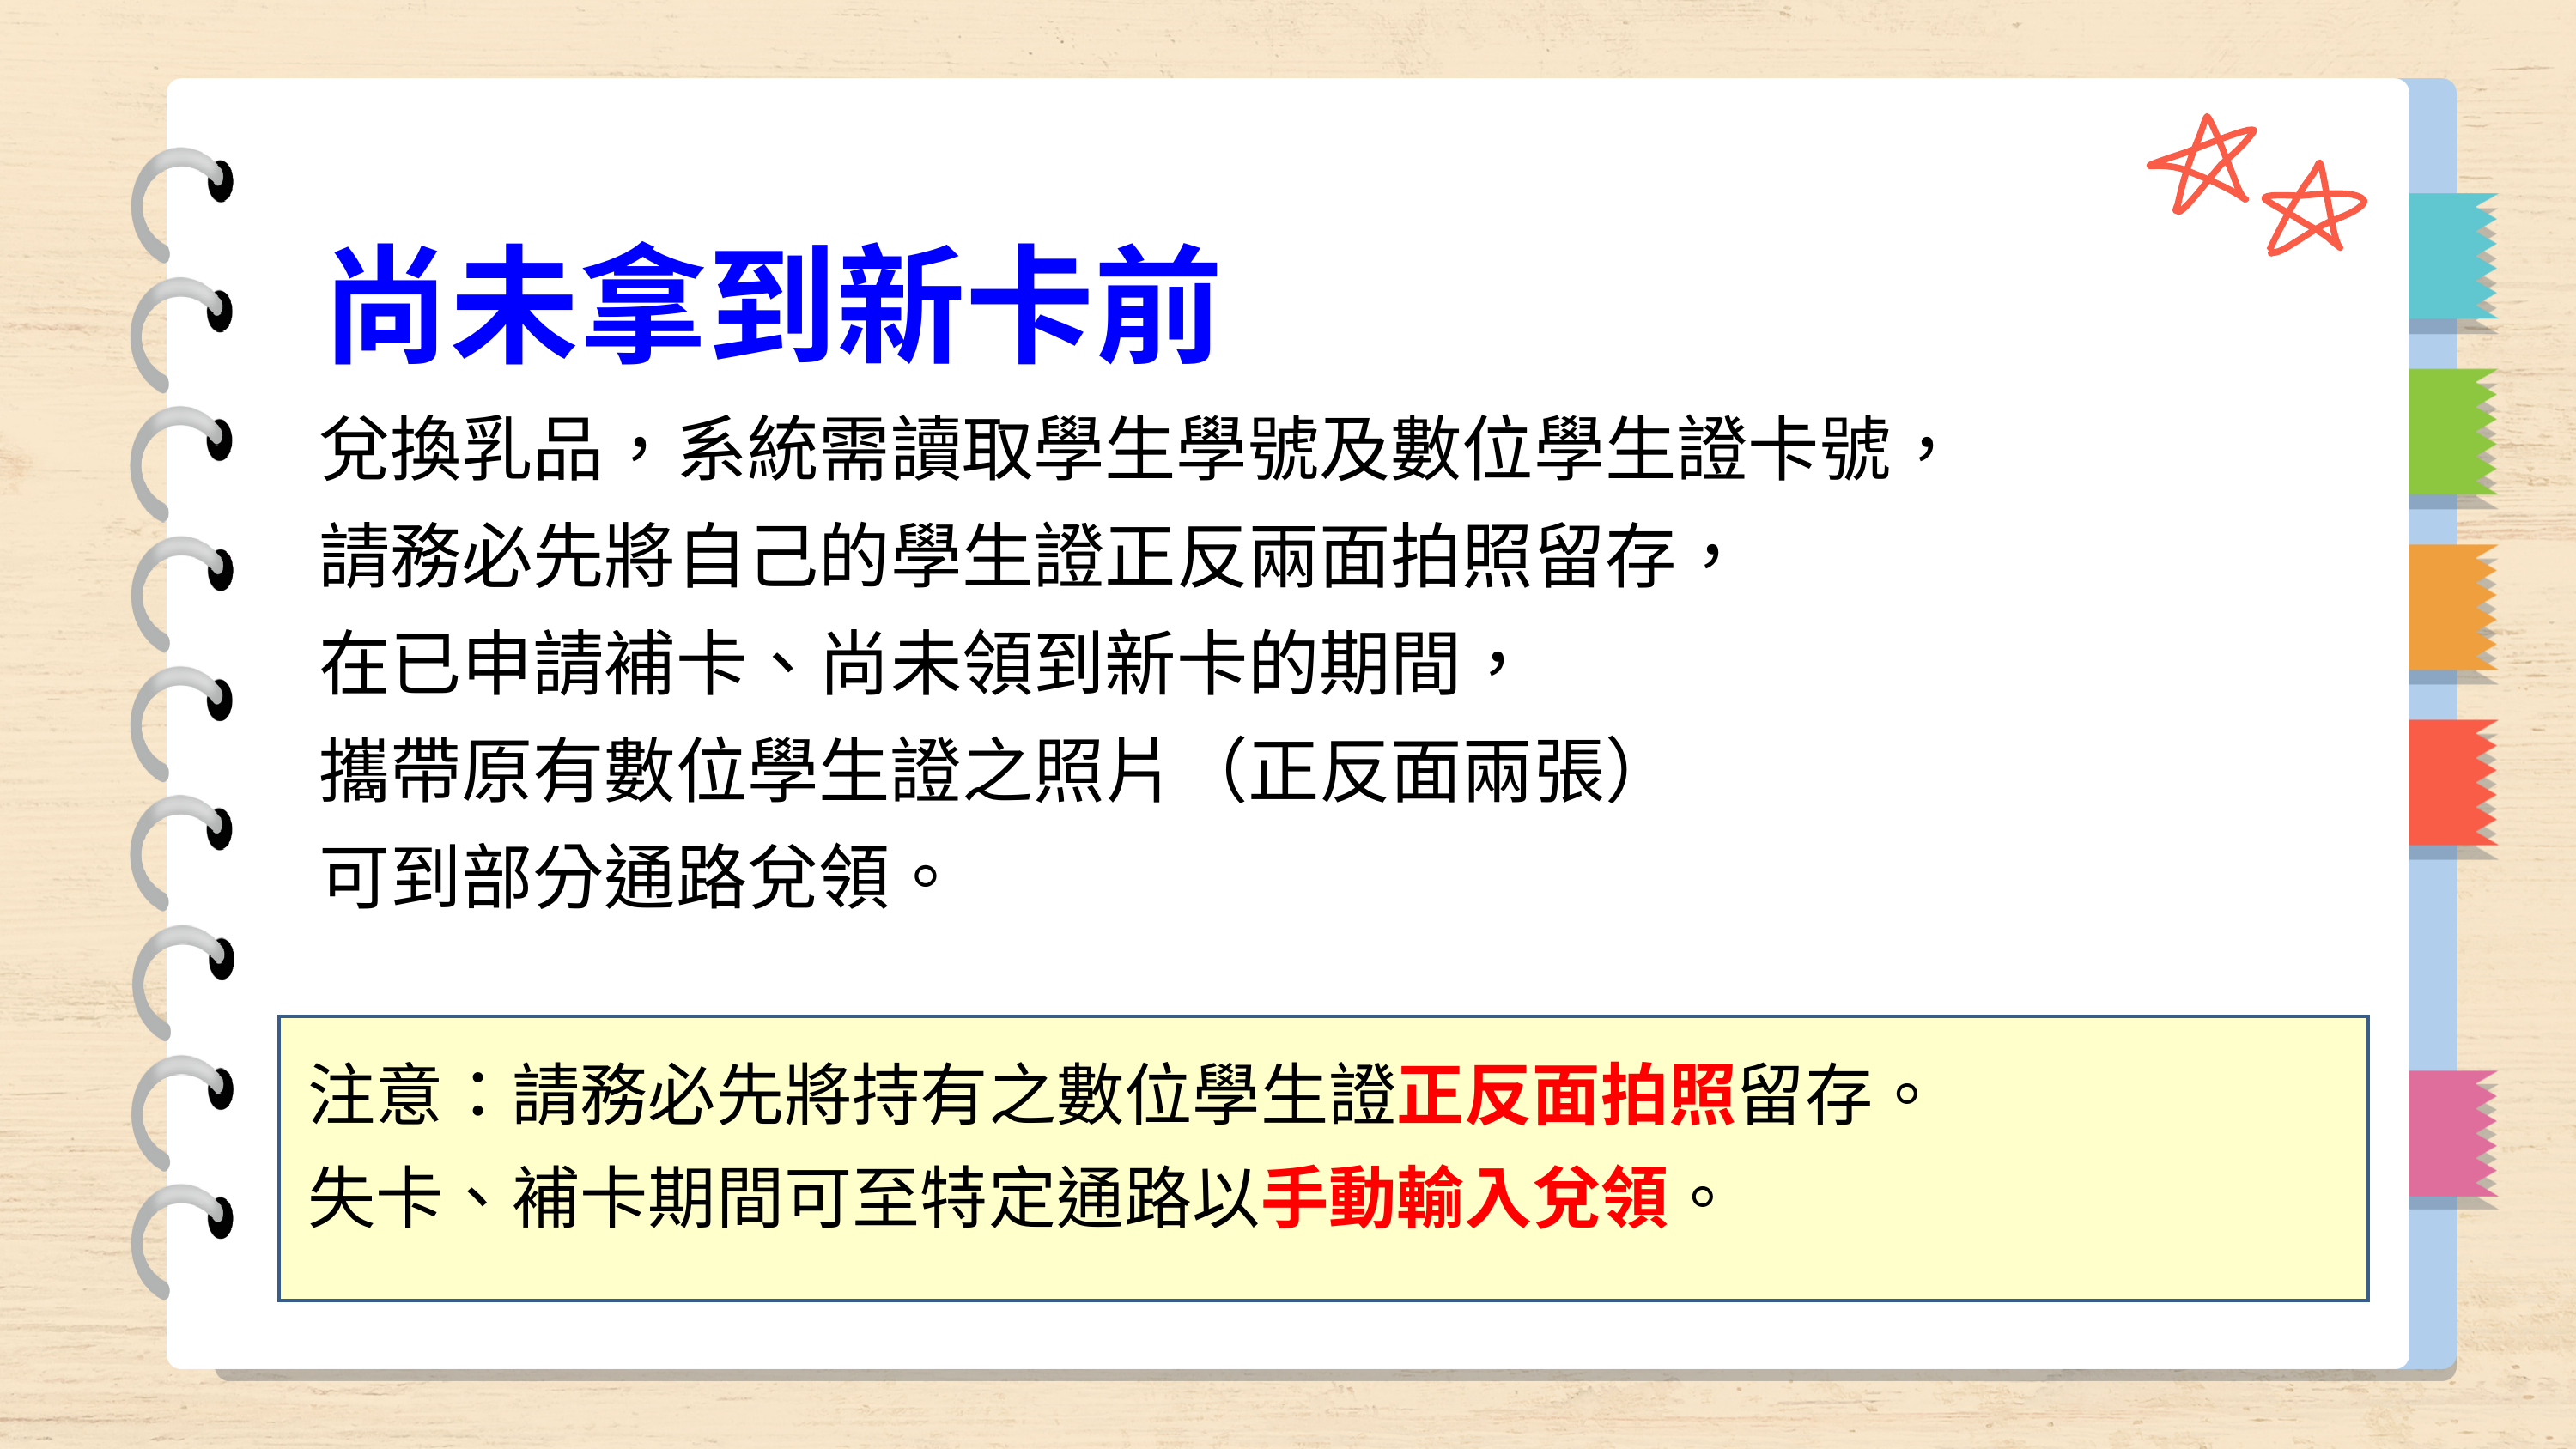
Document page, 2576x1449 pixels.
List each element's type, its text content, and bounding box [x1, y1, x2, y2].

text_box [279, 1016, 2368, 1300]
text_box 尚未拿到新卡前 [321, 224, 2281, 381]
text_box [2146, 112, 2368, 258]
text_box [130, 148, 234, 1301]
text_box 兌換乳品，系統需讀取學生學號及數位學生證卡號， 請務必先將自己的學生證正反兩面拍照留存， 在已申請補卡、尚未領到新卡的期間， 攜帶原有數位學生證之照片（正反面兩張） 可到部分通路兌領。 [306, 397, 2351, 1016]
text_box 注意：請務必先將持有之數位學生證正反面拍照留存。 失卡、補卡期間可至特定通路以手動輸入兌領。 [295, 1045, 2340, 1267]
